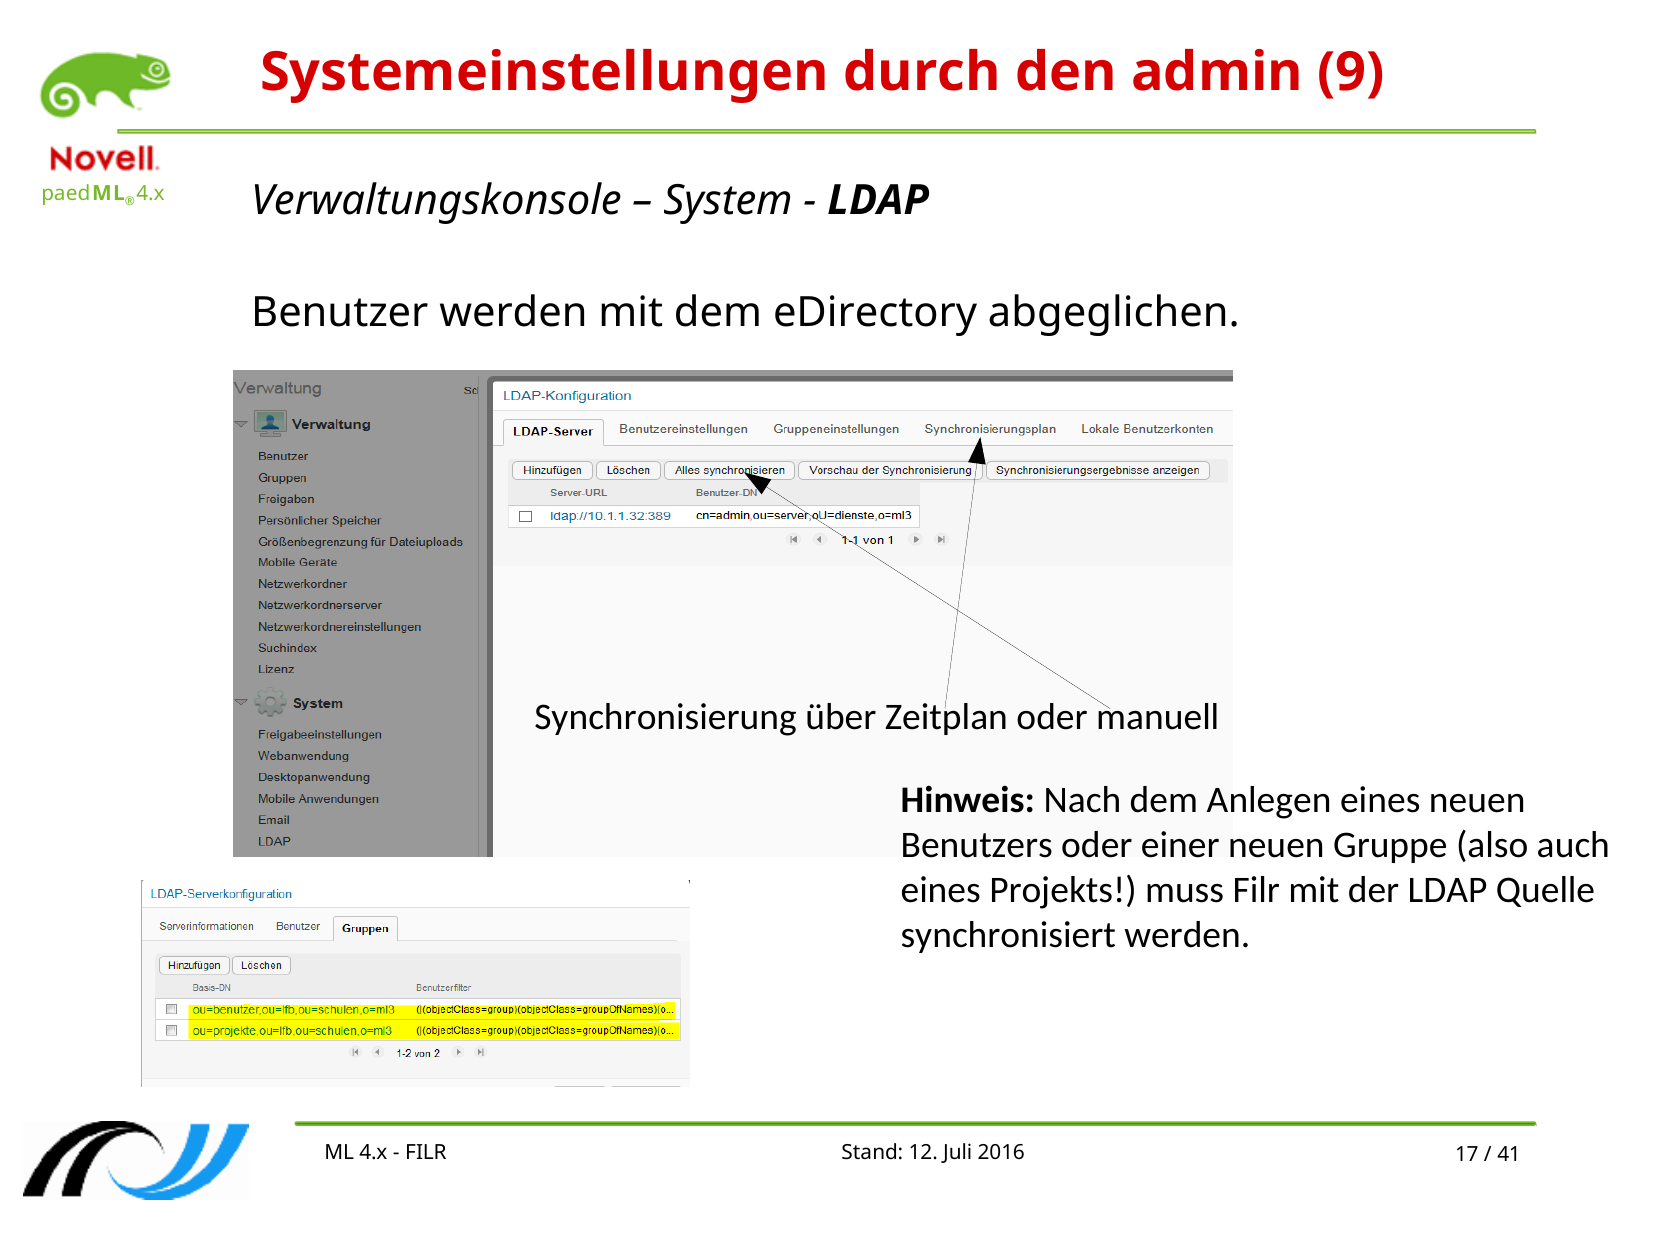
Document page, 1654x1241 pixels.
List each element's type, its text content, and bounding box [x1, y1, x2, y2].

picture [23, 1121, 249, 1200]
picture [26, 35, 184, 193]
title Systemeinstellungen durch den admin (9) [259, 17, 1534, 121]
text_box Synchronisierung über Zeitplan oder manuell [519, 685, 1347, 745]
picture [949, 612, 1071, 685]
picture [141, 880, 690, 1087]
picture [233, 370, 1233, 857]
text_box Hinweis: Nach dem Anlegen eines neuen Benutzers oder einer neuen Gruppe (also auch eines Projekts!) muss Filr mit der LDAP Quelle synchronisiert werden. [885, 767, 1630, 963]
text_box Verwaltungskonsole – System - LDAP Benutzer werden mit dem eDirectory abgeglichen. [236, 165, 1583, 473]
